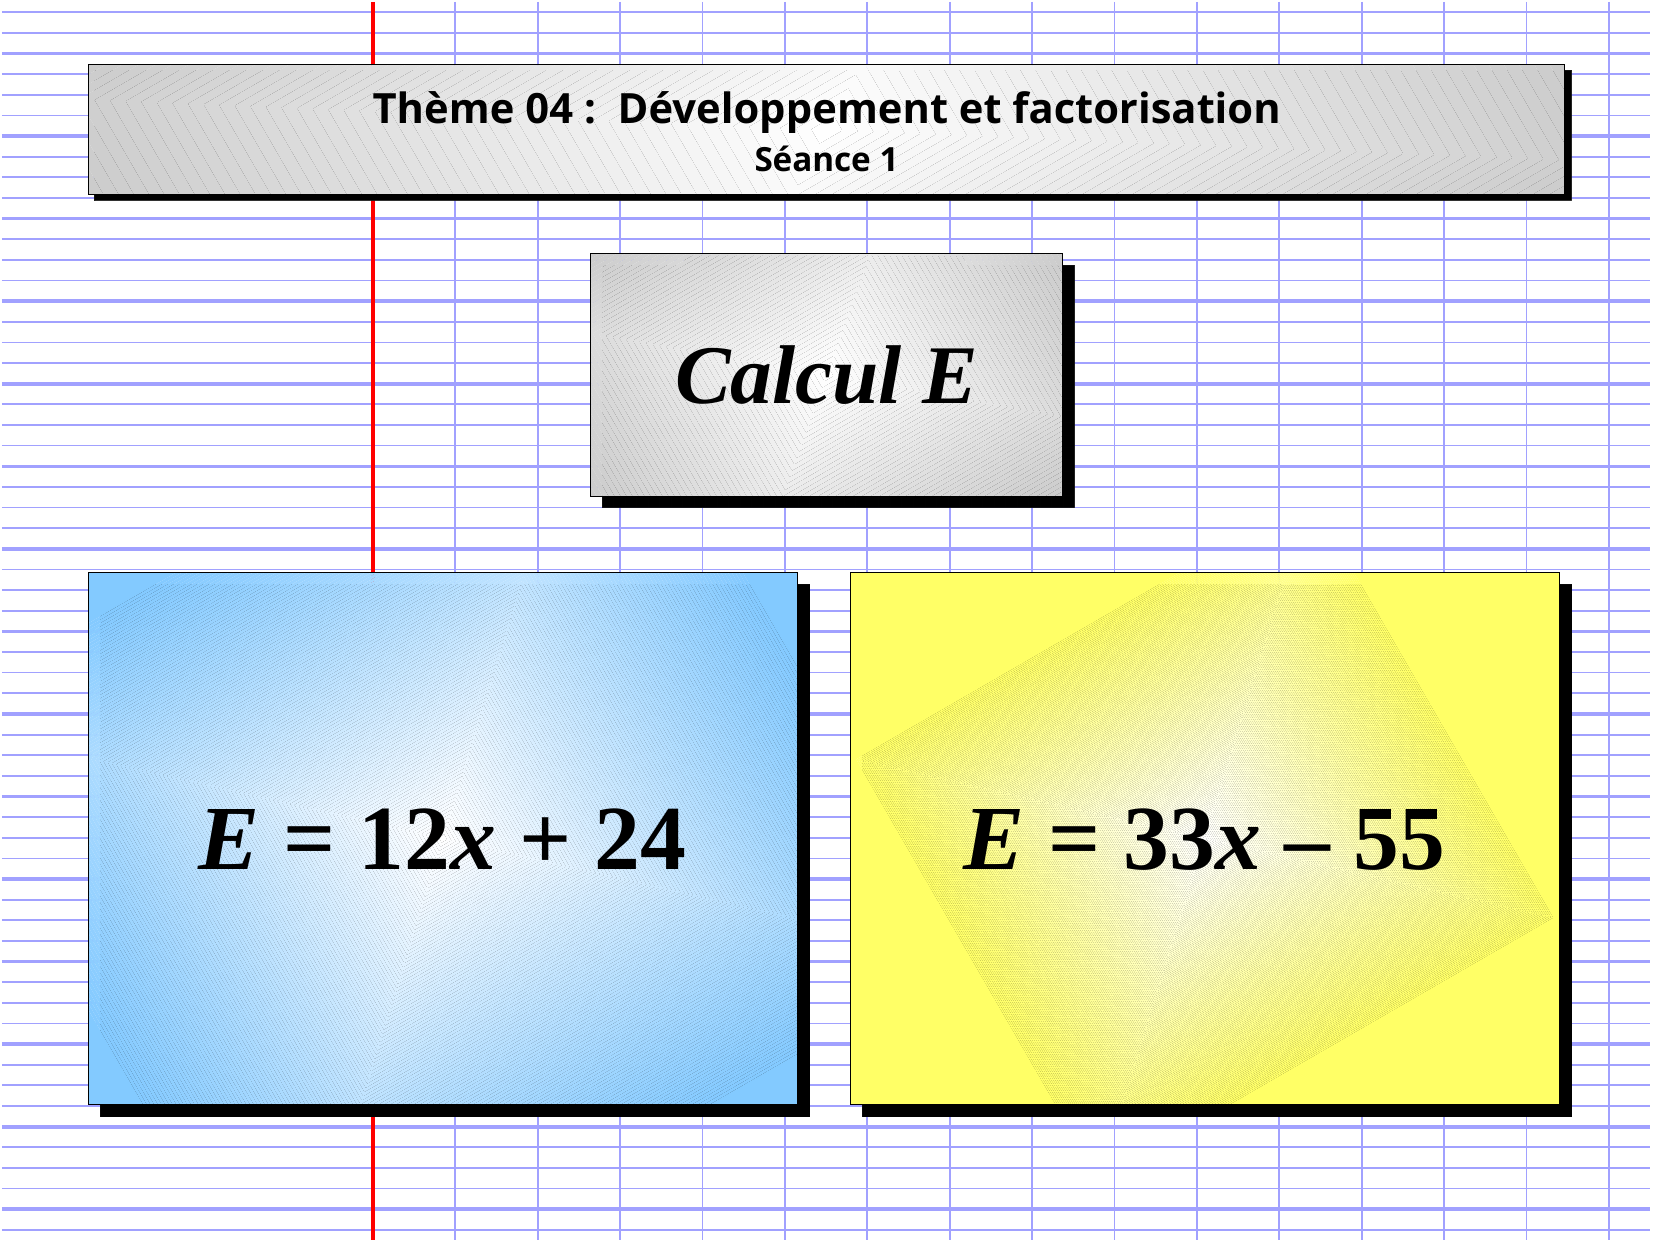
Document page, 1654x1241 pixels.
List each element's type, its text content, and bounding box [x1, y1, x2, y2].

text_box Calcul E [590, 253, 1063, 497]
text_box Thème 04 : Développement et factorisation Séance 1 [88, 64, 1565, 195]
text_box E = 12x + 24 [88, 572, 798, 1105]
picture [0, 0, 1654, 1241]
text_box E = 33x – 55 [850, 572, 1560, 1105]
